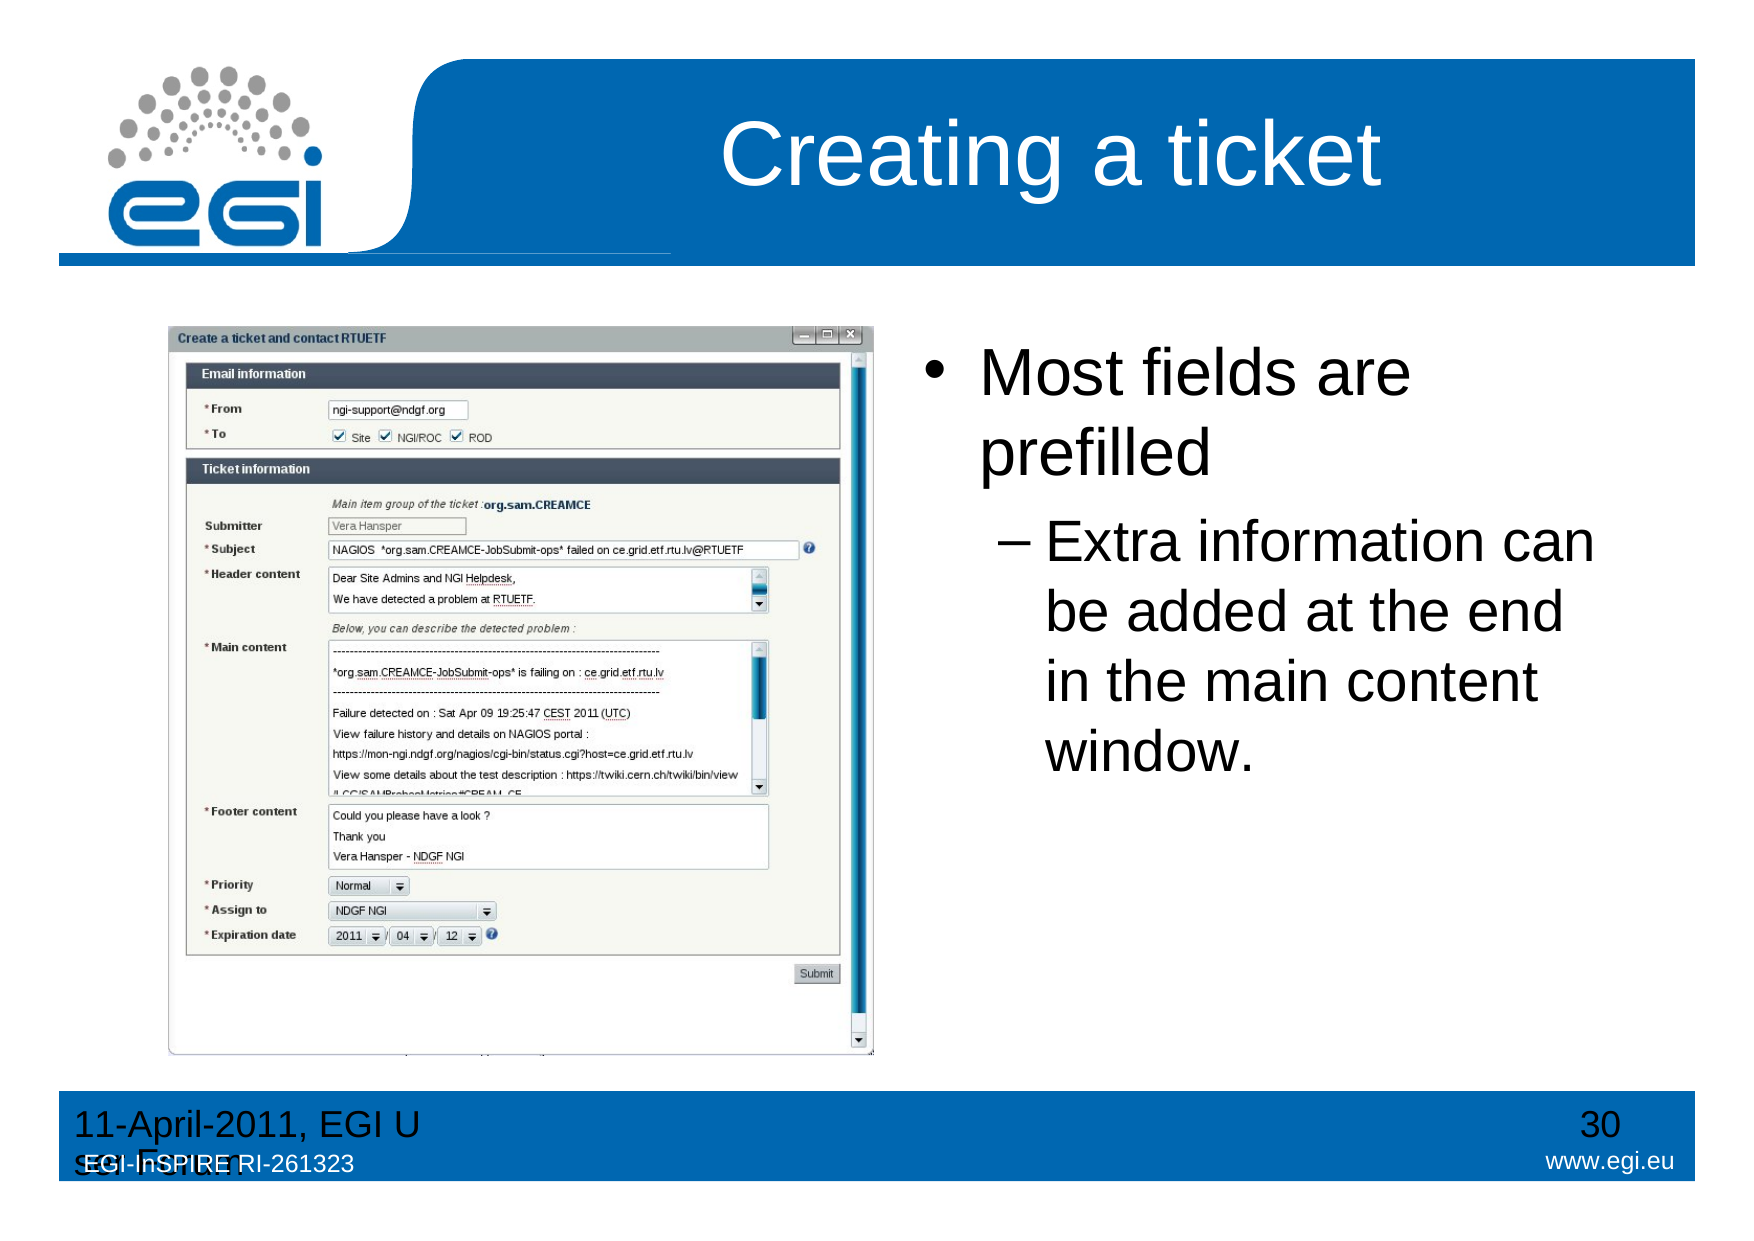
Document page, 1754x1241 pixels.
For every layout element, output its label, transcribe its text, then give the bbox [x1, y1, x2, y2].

title Creating a ticket [439, 31, 1663, 267]
picture [168, 326, 874, 1056]
list Most fields are prefilled Extra information can be added at the end in the main content window. [908, 320, 1614, 1062]
picture [59, 59, 348, 253]
